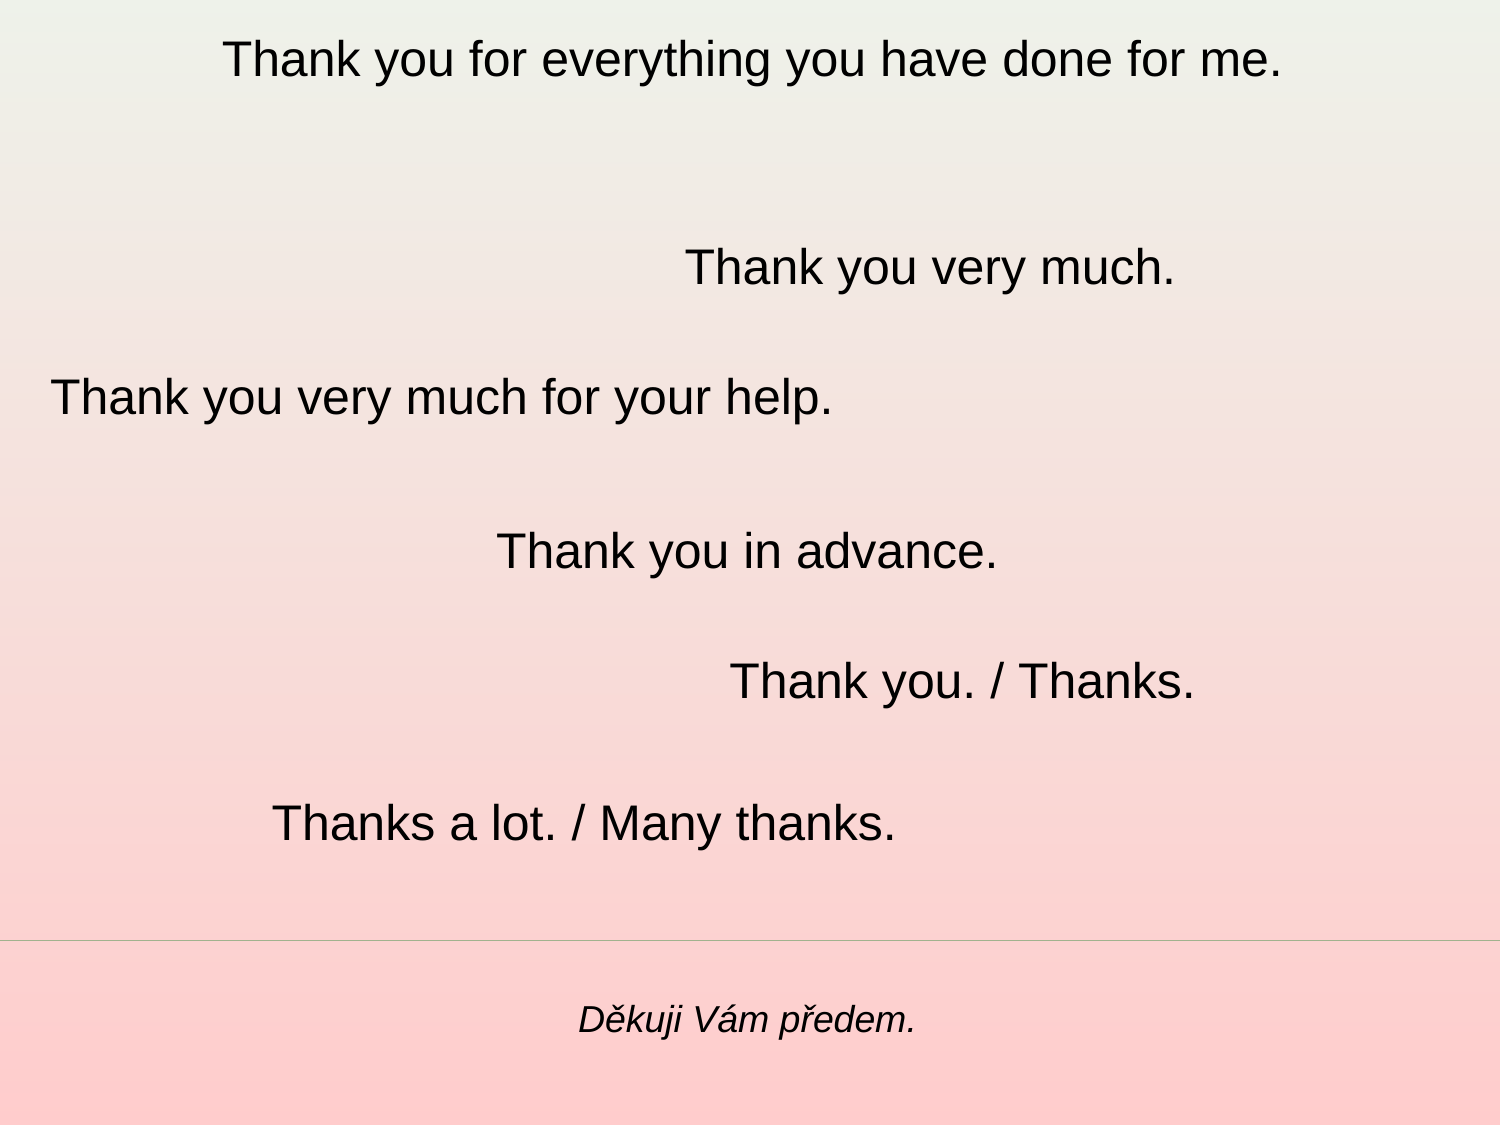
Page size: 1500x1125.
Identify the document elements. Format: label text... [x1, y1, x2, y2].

text_box Thank you. / Thanks. [714, 640, 1217, 716]
text_box Thank you for everything you have done for me. [5, 18, 1500, 95]
text_box Děkuji Vám předem. [563, 987, 932, 1049]
text_box Thanks a lot. / Many thanks. [256, 782, 913, 858]
text_box Thank you very much for your help. [35, 356, 1500, 433]
text_box Thank you very much. [669, 227, 1192, 303]
text_box Thank you in advance. [481, 510, 1014, 586]
